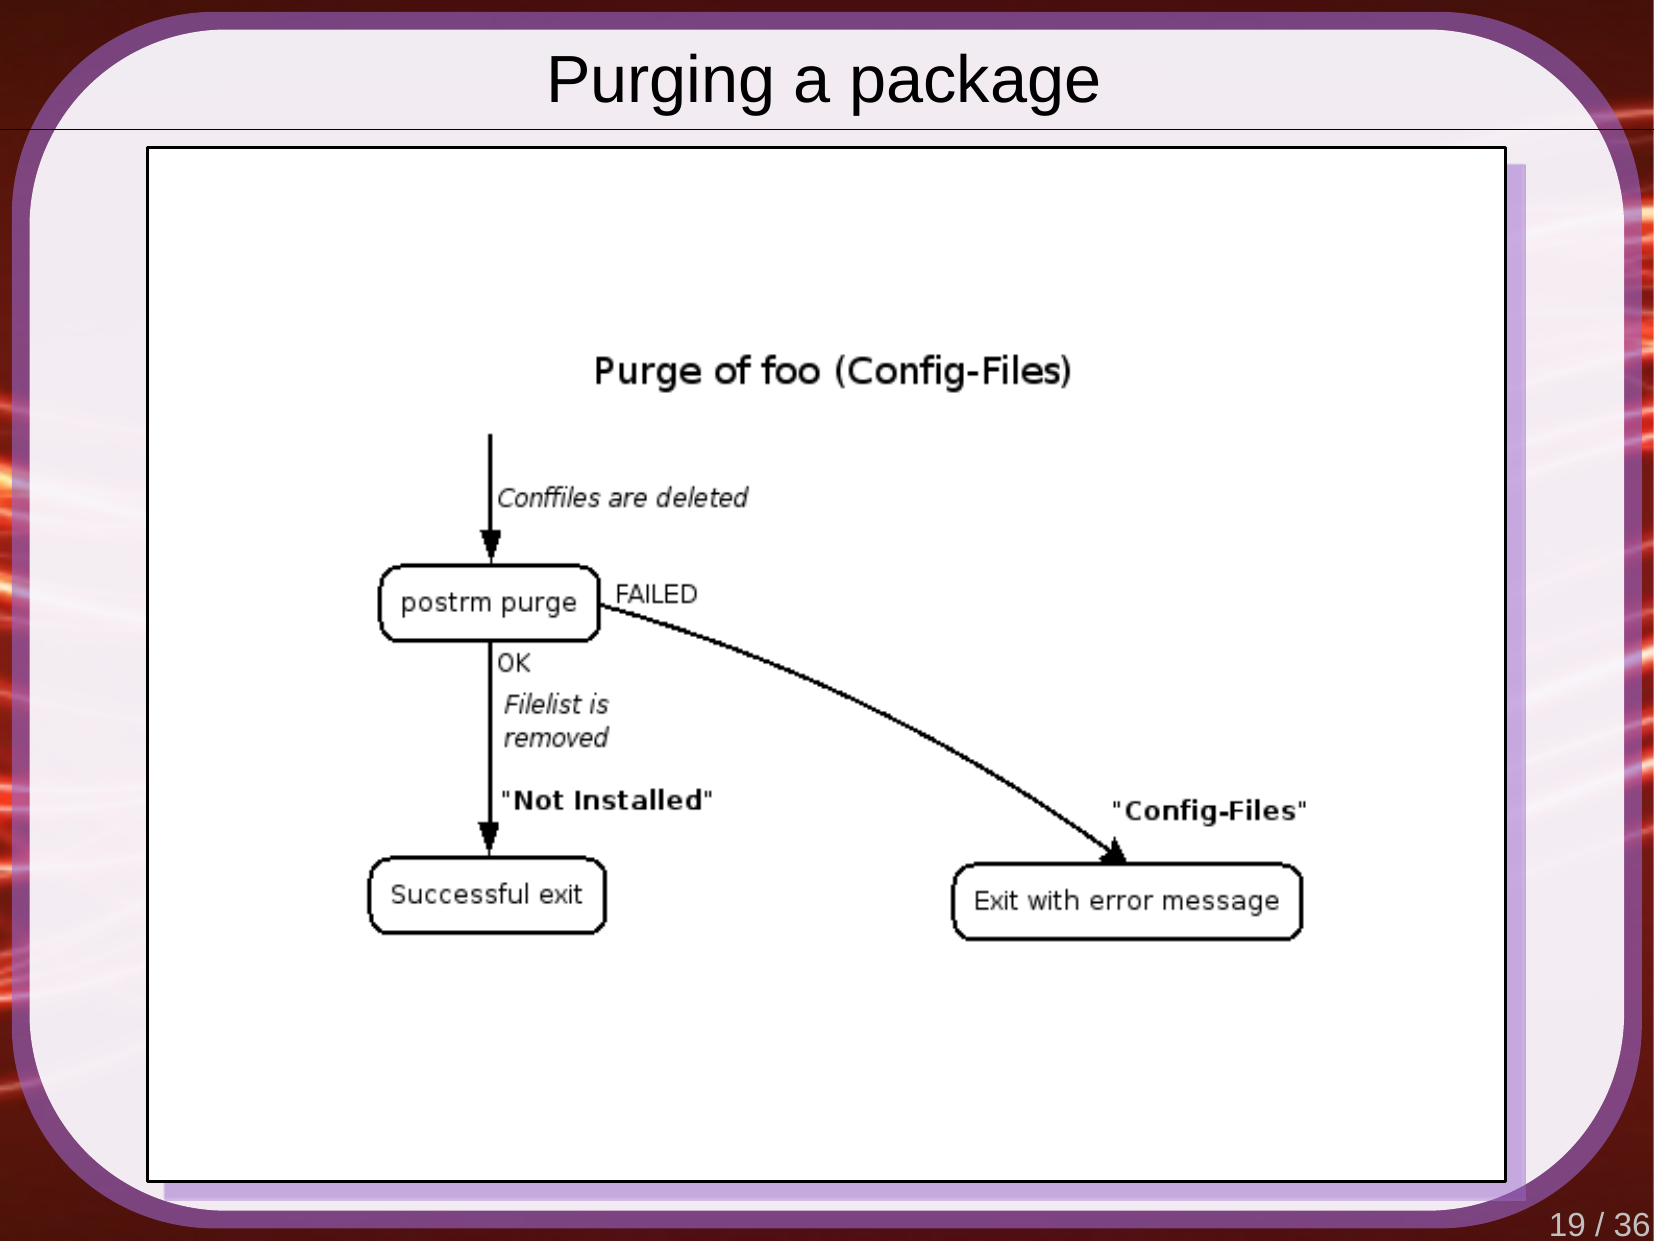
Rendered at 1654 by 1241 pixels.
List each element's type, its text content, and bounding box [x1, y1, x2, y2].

picture [349, 349, 1308, 975]
picture [0, 130, 1654, 1241]
title Purging a package [82, 35, 1565, 125]
picture [0, 0, 1654, 129]
